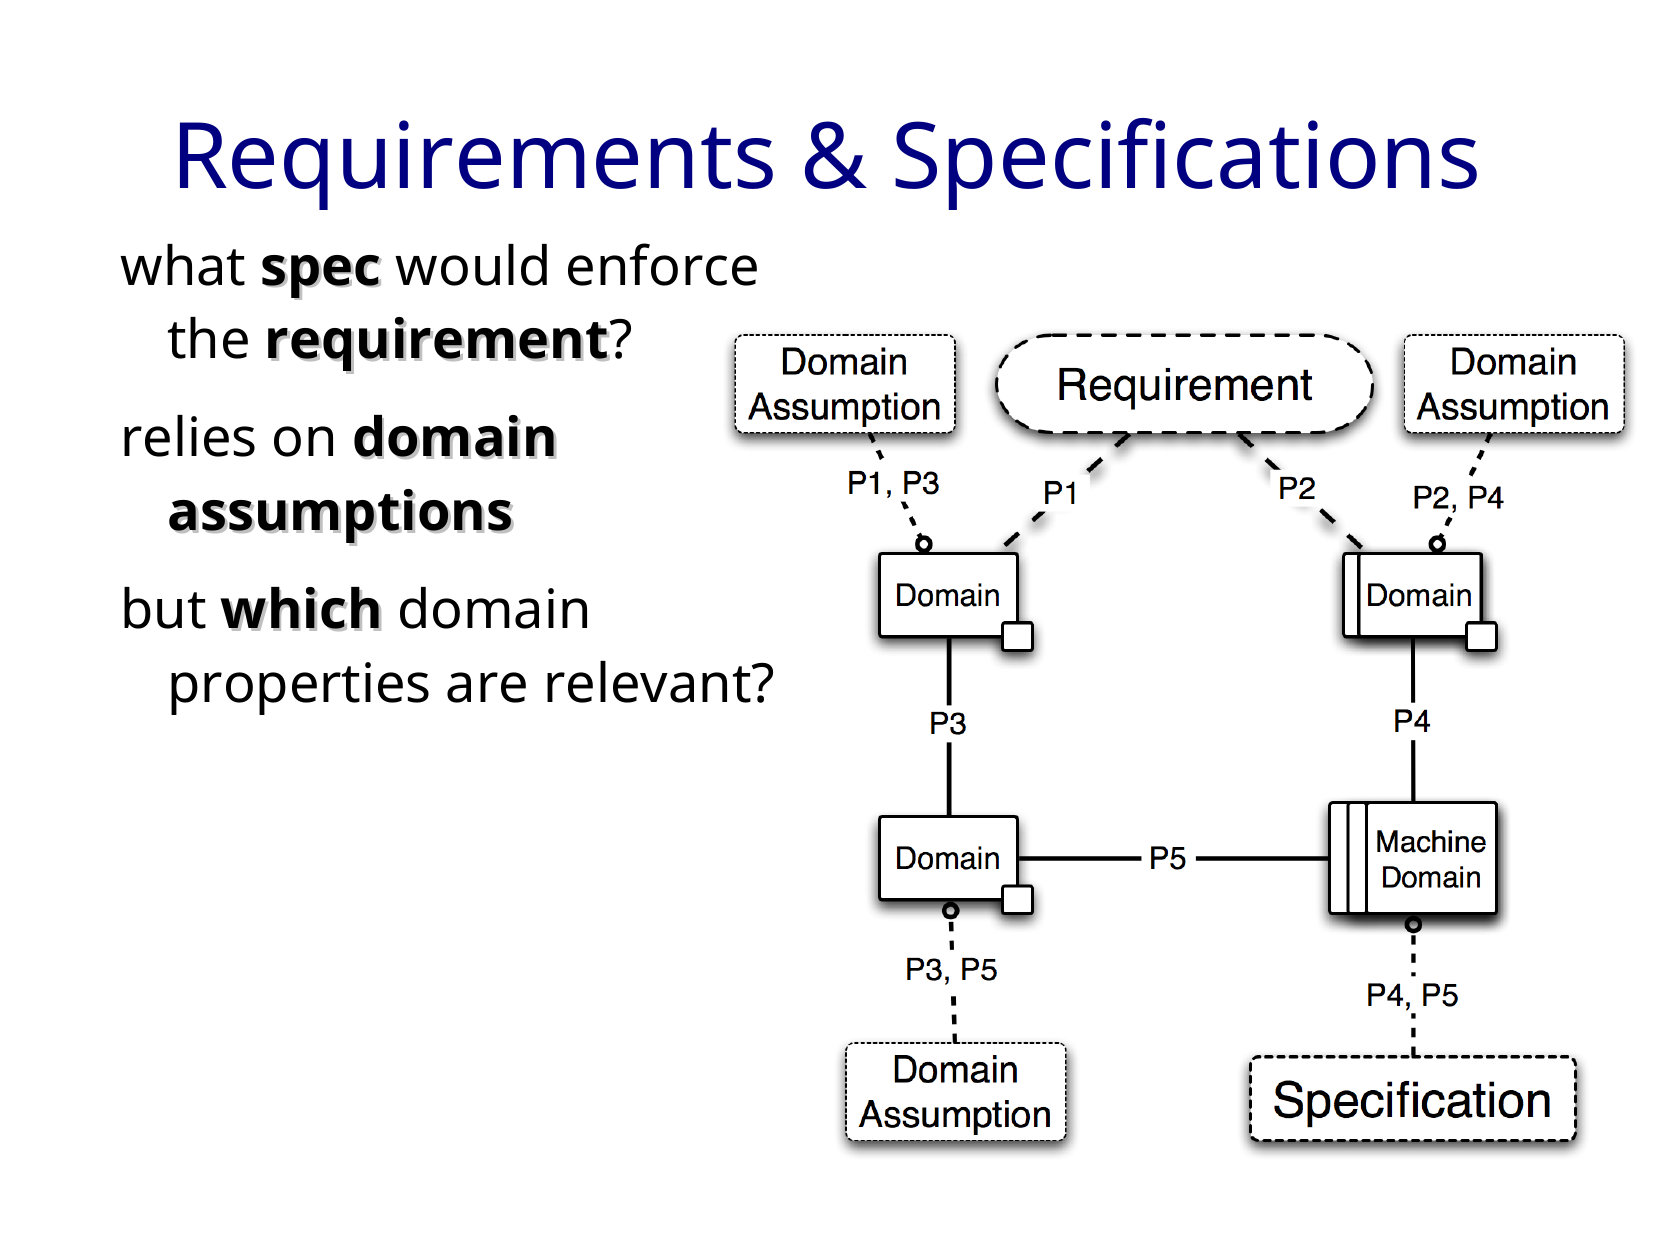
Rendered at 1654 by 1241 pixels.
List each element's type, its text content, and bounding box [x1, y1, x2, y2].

title Requirements & Specifications [82, 49, 1571, 257]
picture [704, 310, 1654, 1178]
list what spec would enforce the requirement? relies on domain assumptions but which domain properties are relevant? [25, 227, 835, 1046]
